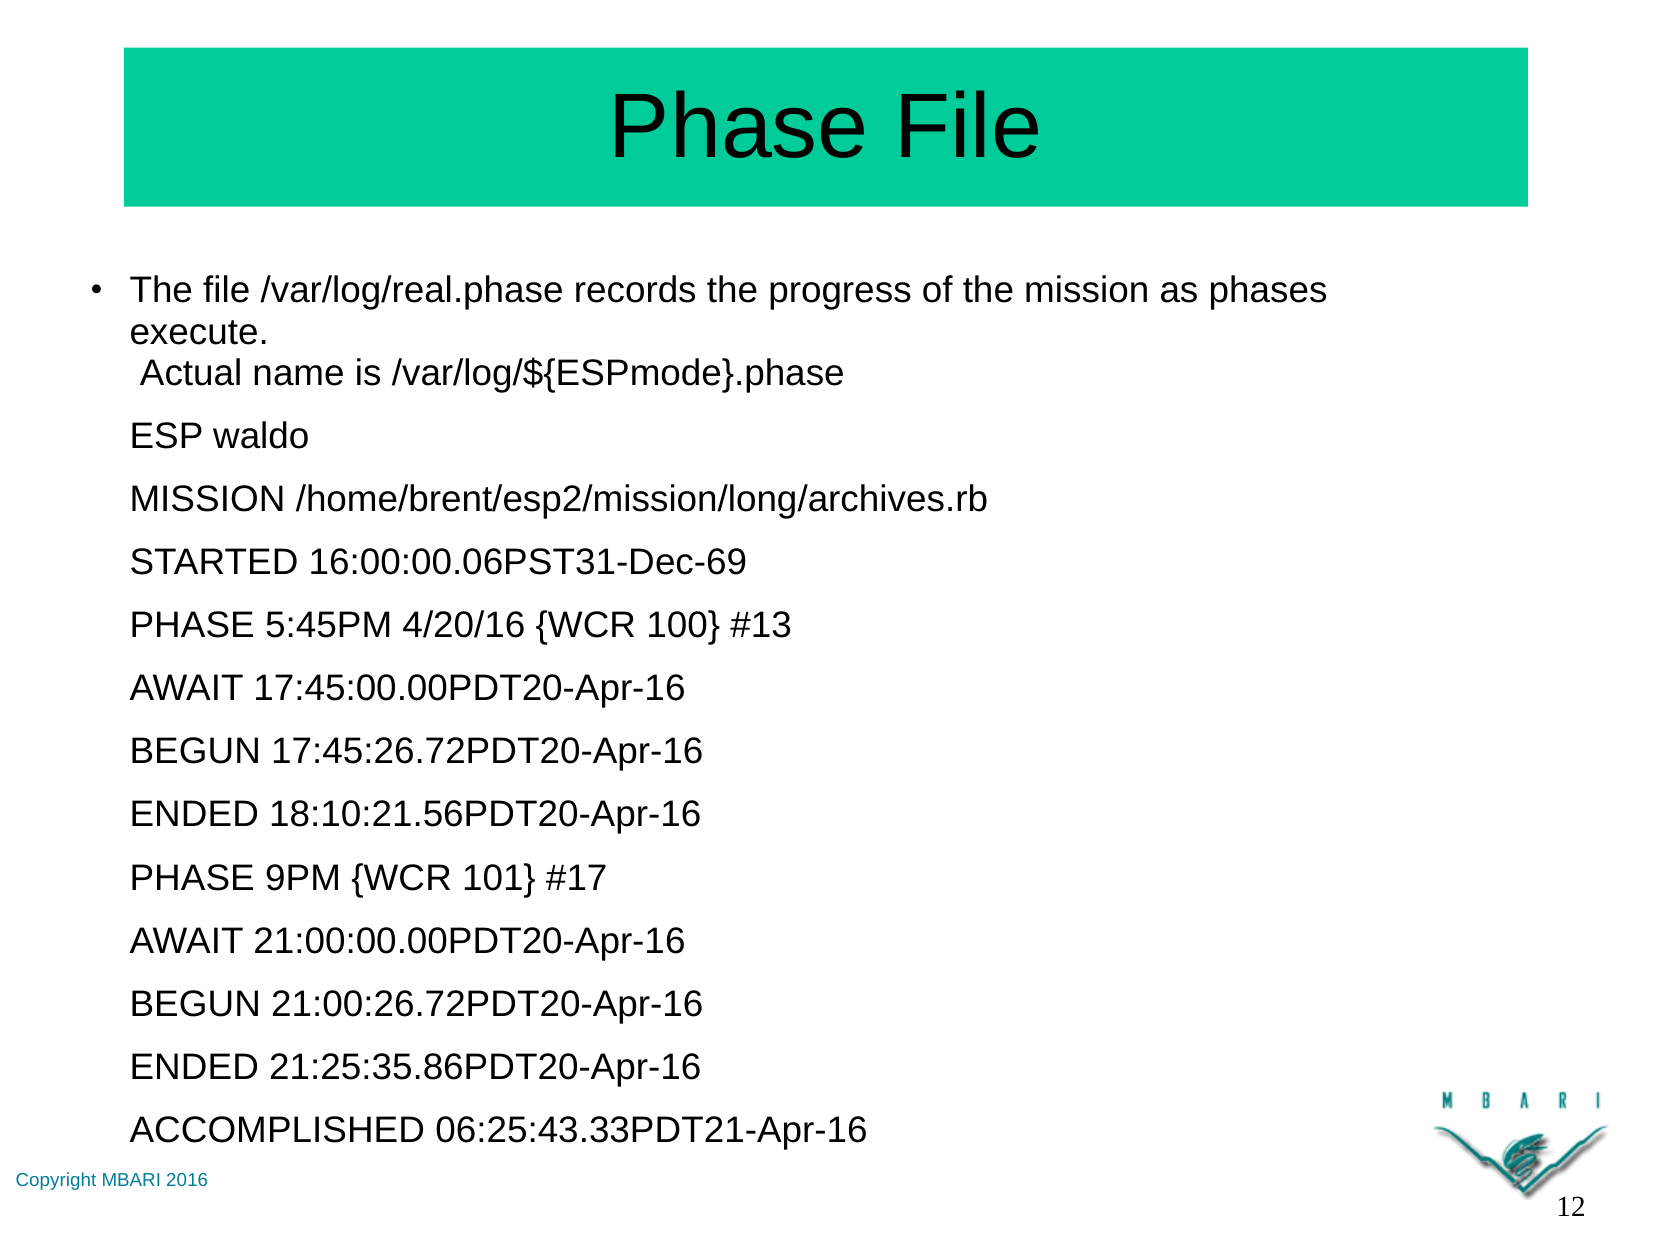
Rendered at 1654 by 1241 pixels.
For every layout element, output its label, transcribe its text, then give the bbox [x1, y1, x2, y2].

title Phase File [123, 47, 1528, 207]
list The file /var/log/real.phase records the progress of the mission as phases execute. Actual name is /var/log/${ESPmode}.phase ESP waldo MISSION /home/brent/esp2/mission/long/archives.rb STARTED 16:00:00.06PST31-Dec-69 PHASE 5:45PM 4/20/16 {WCR 100} #13 AWAIT 17:45:00.00PDT20-Apr-16 BEGUN 17:45:26.72PDT20-Apr-16 ENDED 18:10:21.56PDT20-Apr-16 PHASE 9PM {WCR 101} #17 AWAIT 21:00:00.00PDT20-Apr-16 BEGUN 21:00:26.72PDT20-Apr-16 ENDED 21:25:35.86PDT20-Apr-16 ACCOMPLISHED 06:25:43.33PDT21-Apr-16 [75, 262, 1479, 1163]
picture [1426, 1091, 1613, 1200]
